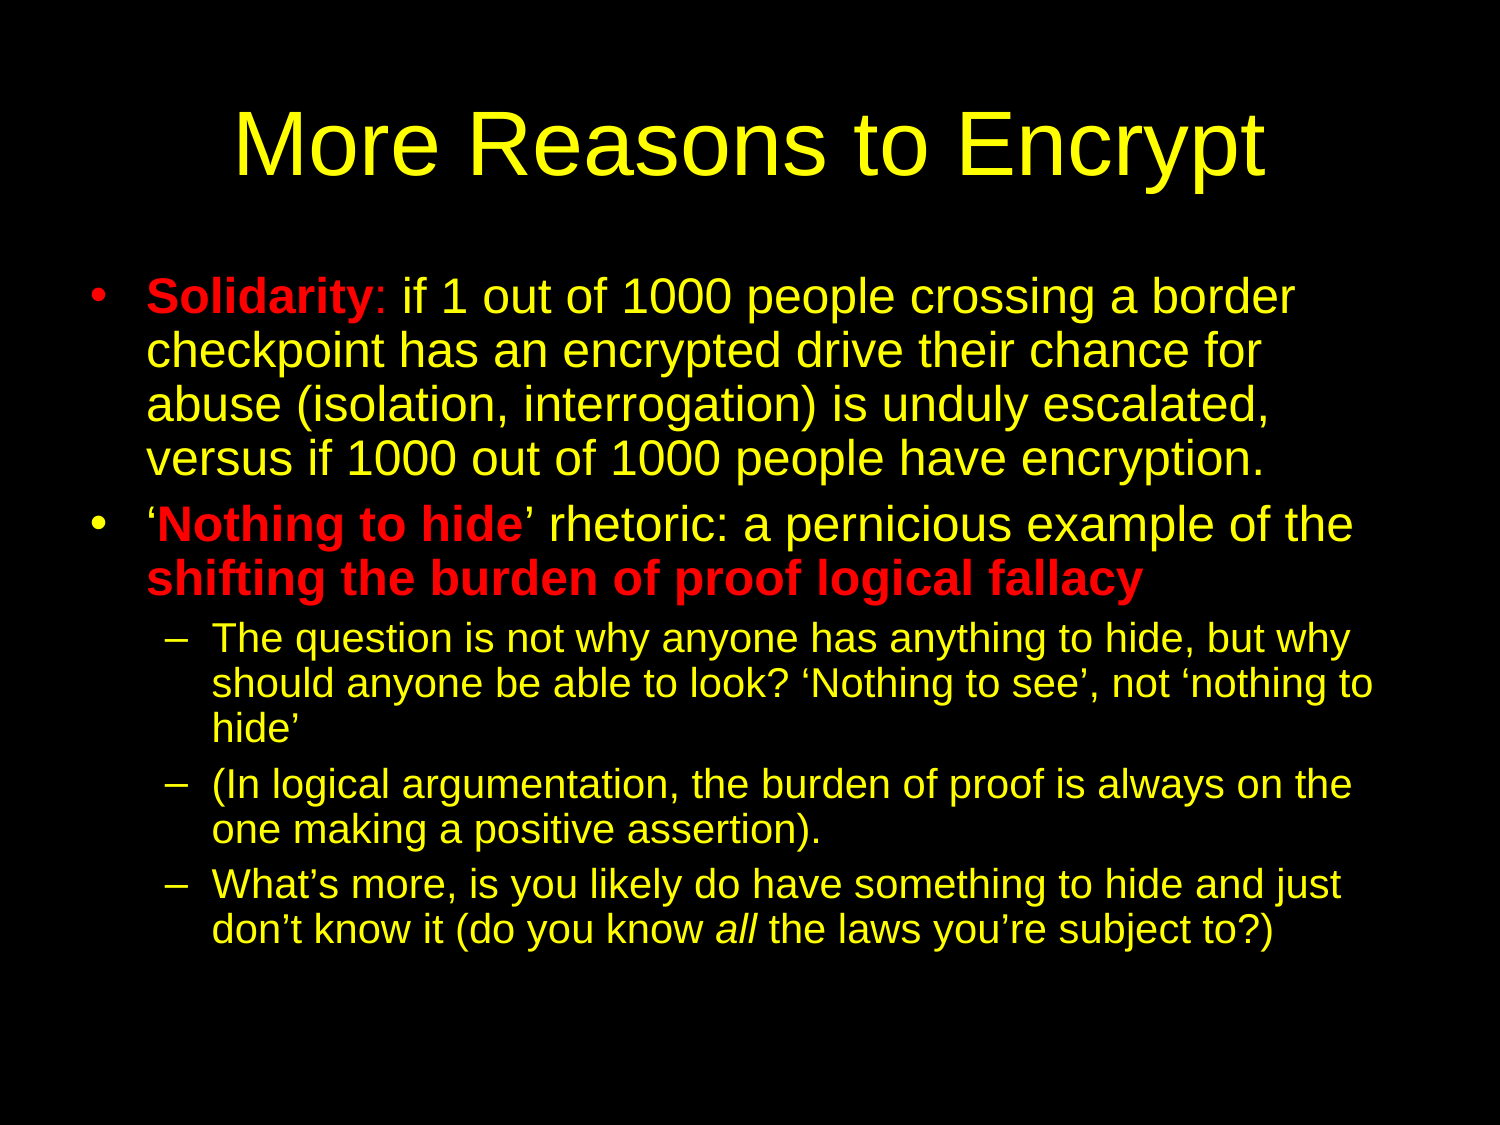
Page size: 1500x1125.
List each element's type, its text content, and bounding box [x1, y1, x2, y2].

list Solidarity: if 1 out of 1000 people crossing a border checkpoint has an encrypted drive their chance for abuse (isolation, interrogation) is unduly escalated, versus if 1000 out of 1000 people have encryption. ‘Nothing to hide’ rhetoric: a pernicious example of the shifting the burden of proof logical fallacy The question is not why anyone has anything to hide, but why should anyone be able to look? ‘Nothing to see’, not ‘nothing to hide’ (In logical argumentation, the burden of proof is always on the one making a positive assertion). What’s more, is you likely do have something to hide and just don’t know it (do you know all the laws you’re subject to?) [75, 262, 1426, 1006]
title More Reasons to Encrypt [75, 45, 1426, 233]
